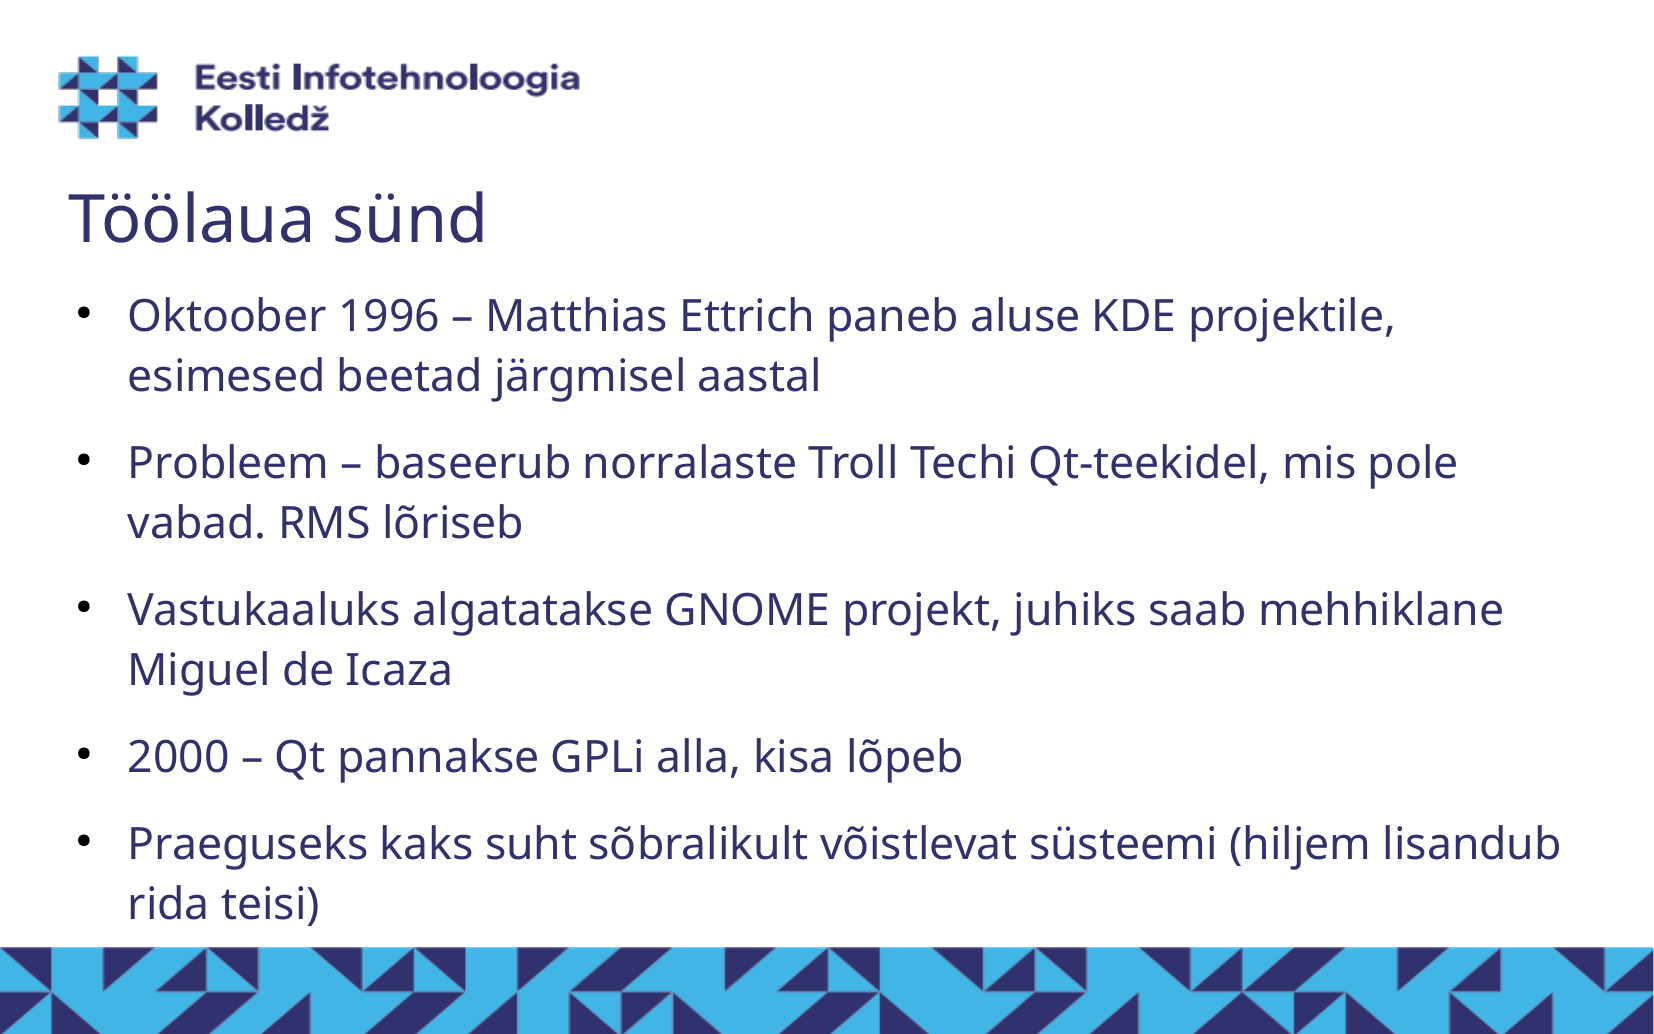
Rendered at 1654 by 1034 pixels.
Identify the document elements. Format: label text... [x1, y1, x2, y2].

title Töölaua sünd [68, 147, 1536, 283]
list Oktoober 1996 – Matthias Ettrich paneb aluse KDE projektile, esimesed beetad järgmisel aastal Probleem – baseerub norralaste Troll Techi Qt-teekidel, mis pole vabad. RMS lõriseb Vastukaaluks algatatakse GNOME projekt, juhiks saab mehhiklane Miguel de Icaza 2000 – Qt pannakse GPLi alla, kisa lõpeb Praeguseks kaks suht sõbralikult võistlevat süsteemi (hiljem lisandub rida teisi) [59, 283, 1595, 936]
